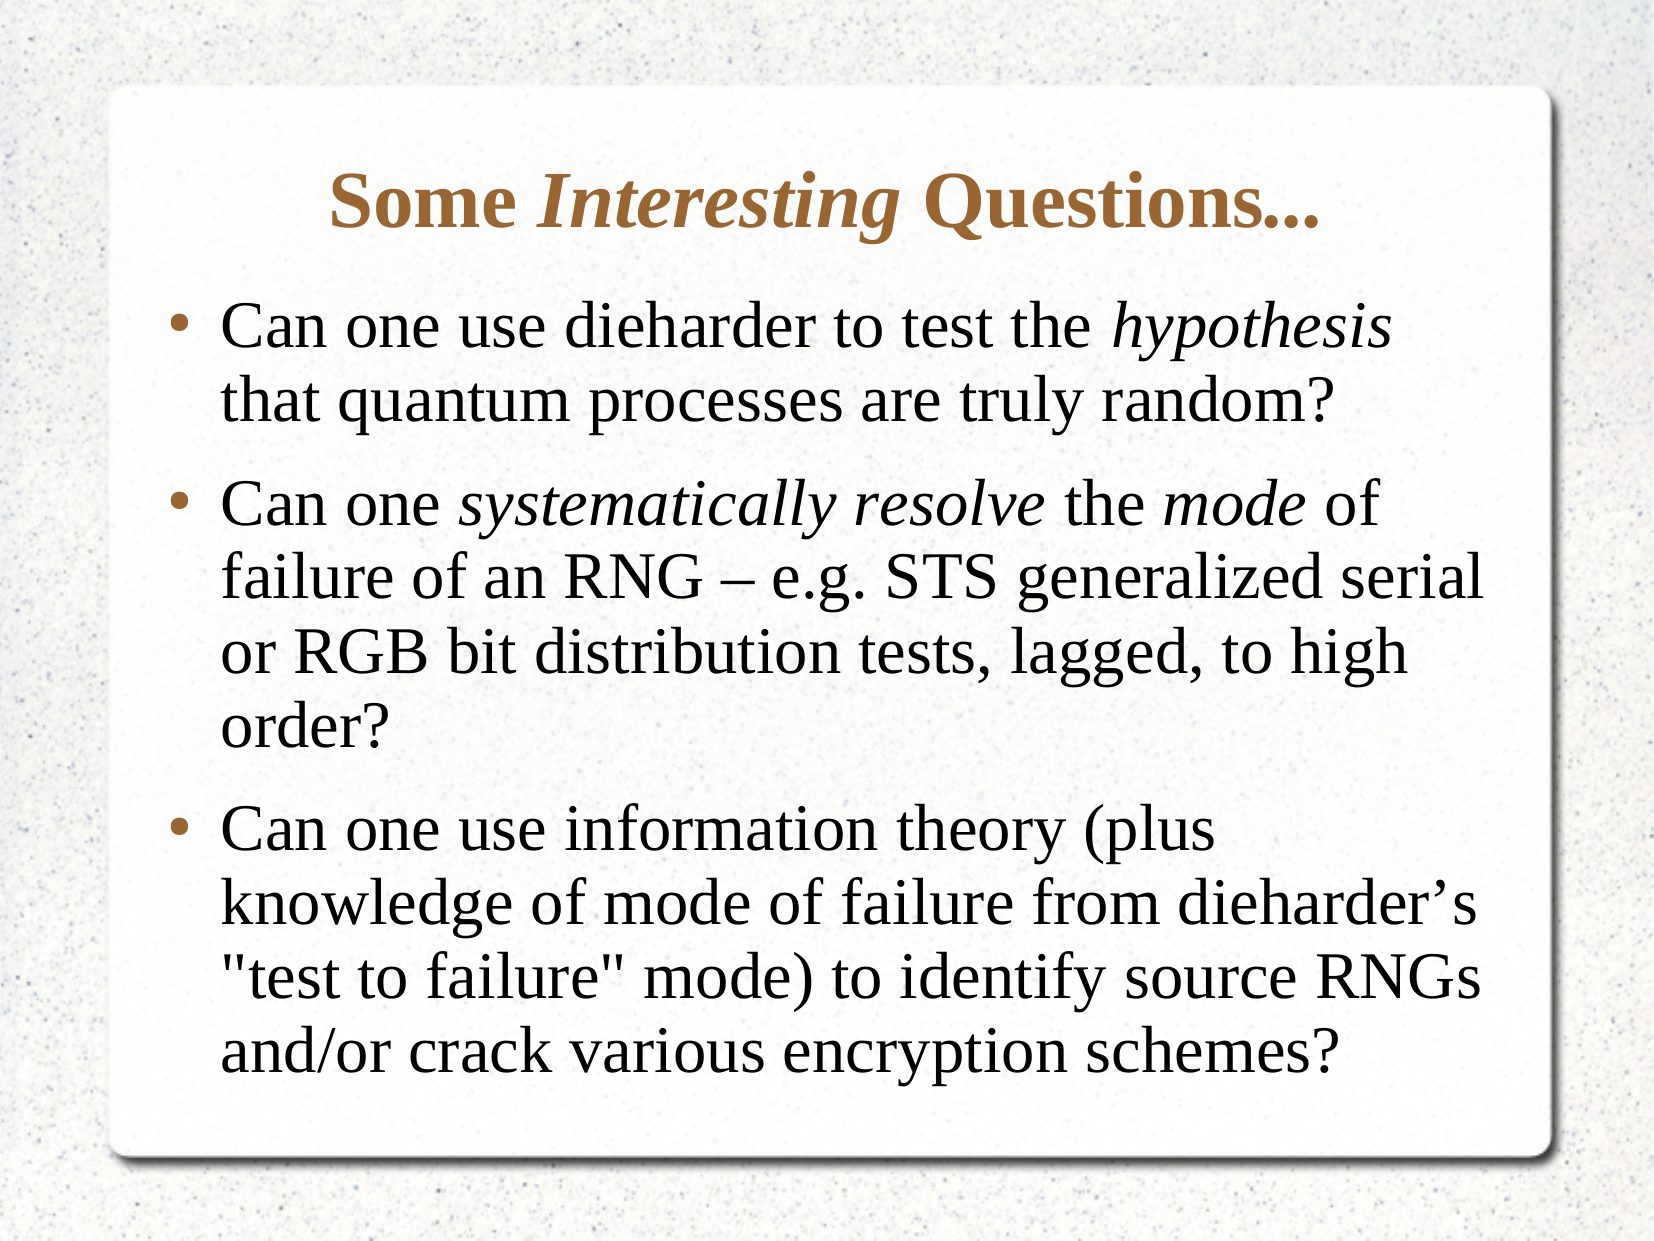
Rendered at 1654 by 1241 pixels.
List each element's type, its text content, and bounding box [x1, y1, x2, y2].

title Some Interesting Questions... [118, 96, 1536, 304]
picture [0, 0, 1654, 1241]
list Can one use dieharder to test the hypothesis that quantum processes are truly random? Can one systematically resolve the mode of failure of an RNG – e.g. STS generalized serial or RGB bit distribution tests, lagged, to high order? Can one use information theory (plus knowledge of mode of failure from dieharder’s "test to failure" mode) to identify source RNGs and/or crack various encryption schemes? [150, 287, 1509, 1088]
